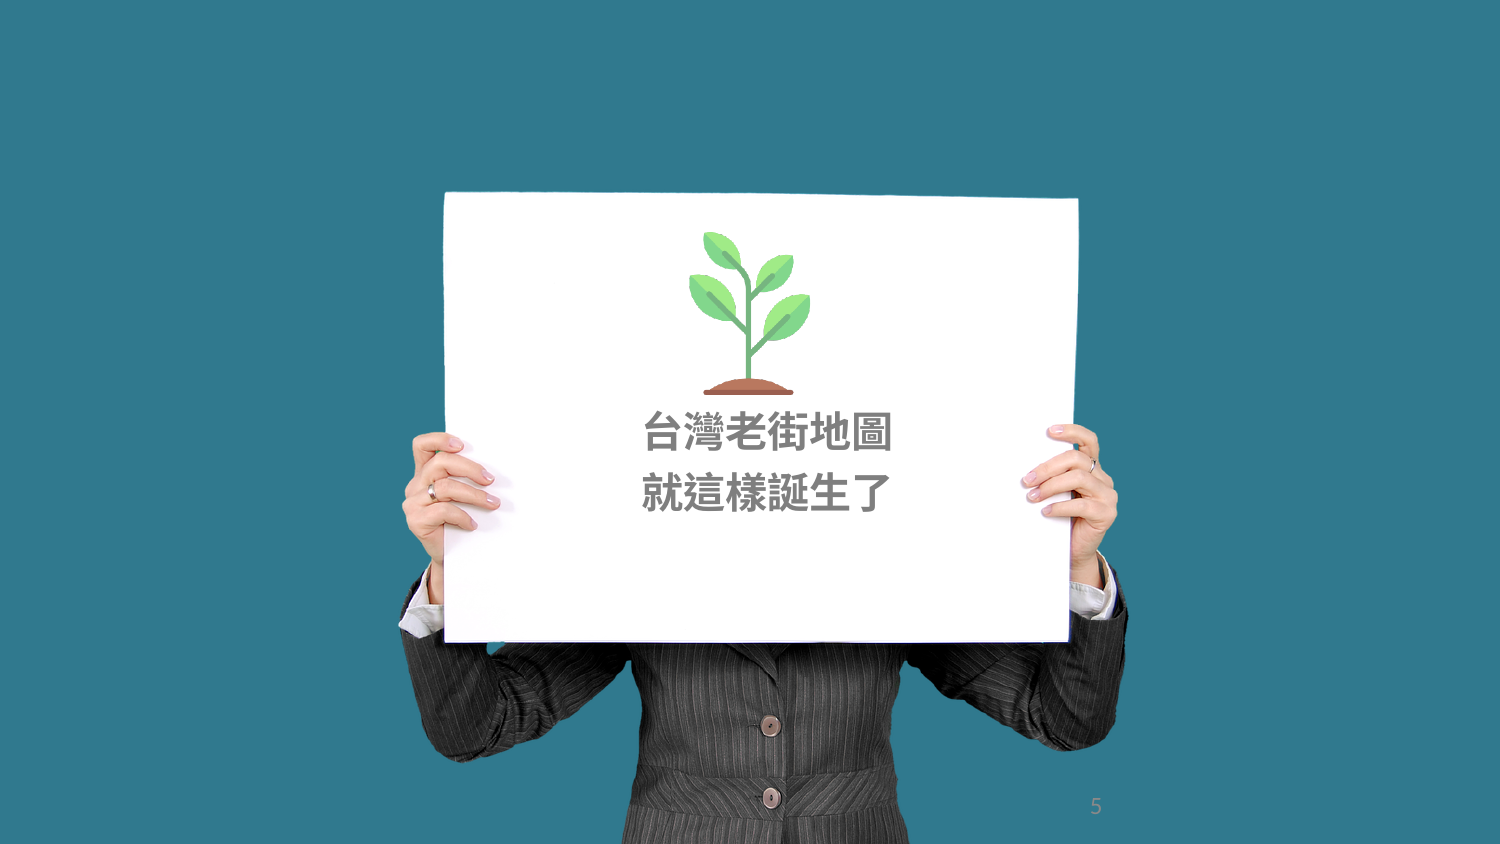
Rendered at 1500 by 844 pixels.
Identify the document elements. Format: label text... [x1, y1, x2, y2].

text_box 5 [1074, 782, 1426, 828]
picture [316, 176, 1184, 844]
list 台灣老街地圖 就這樣誕生了 [525, 398, 975, 528]
